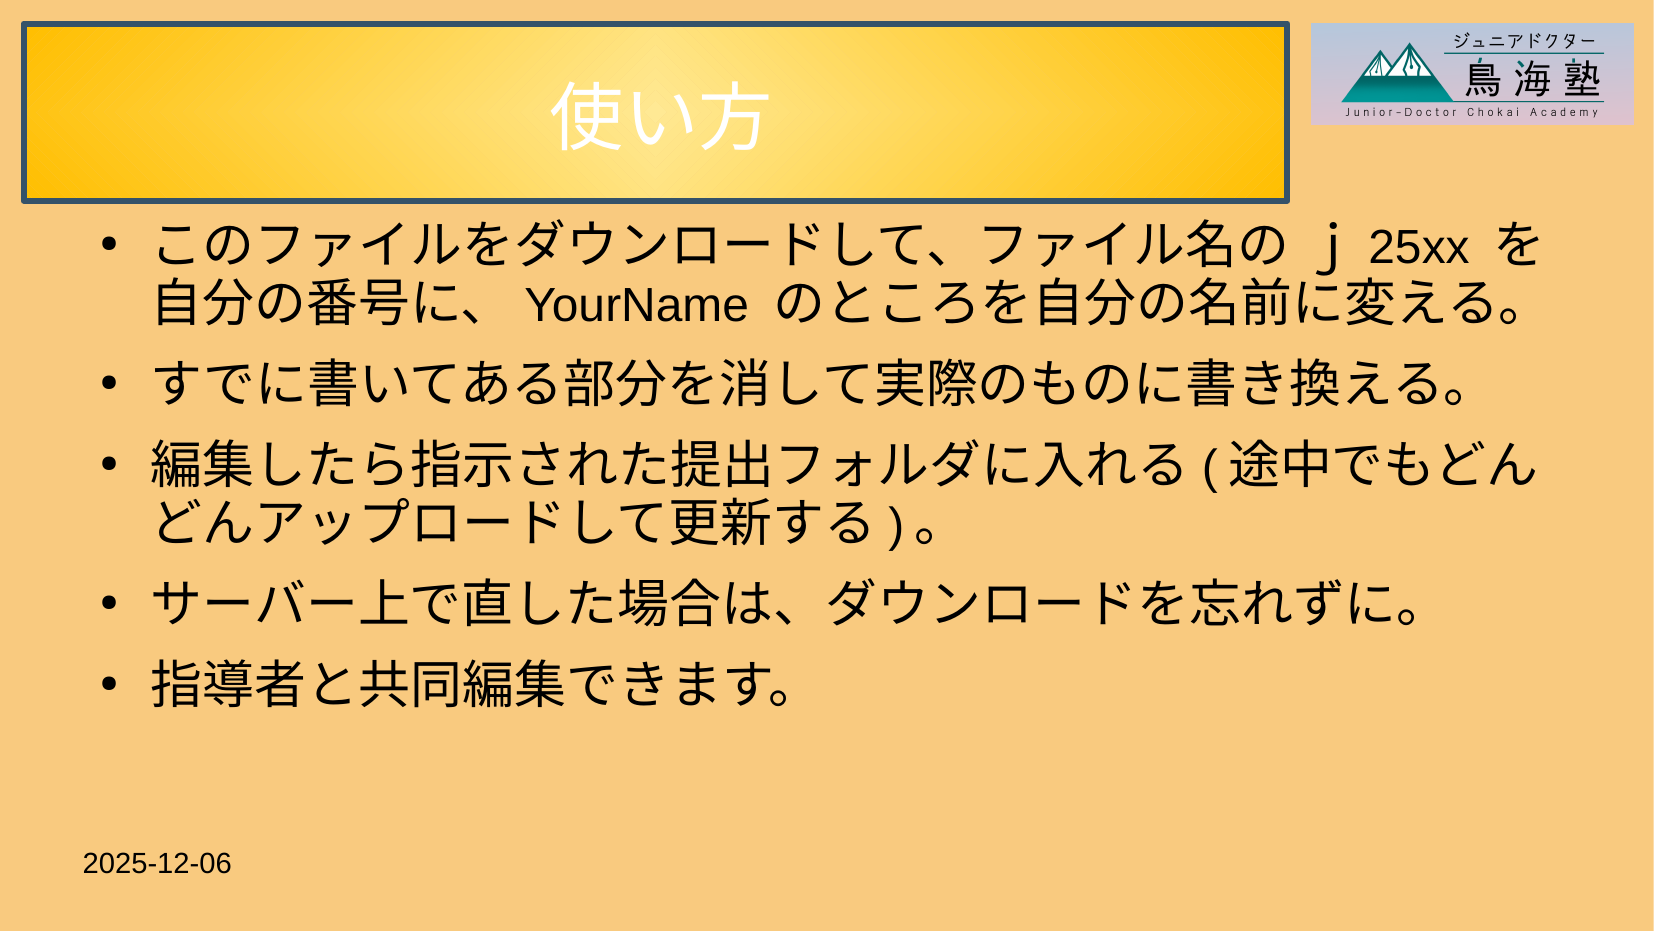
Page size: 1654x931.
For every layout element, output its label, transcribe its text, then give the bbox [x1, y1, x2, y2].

list このファイルをダウンロードして、ファイル名の ｊ25xx を自分の番号に、YourName のところを自分の名前に変える。 すでに書いてある部分を消して実際のものに書き換える。 編集したら指示された提出フォルダに入れる(途中でもどんどんアップロードして更新する)。 サーバー上で直した場合は、ダウンロードを忘れずに。 指導者と共同編集できます。 [82, 216, 1571, 756]
picture [1311, 23, 1634, 125]
title 使い方 [82, 35, 1241, 189]
